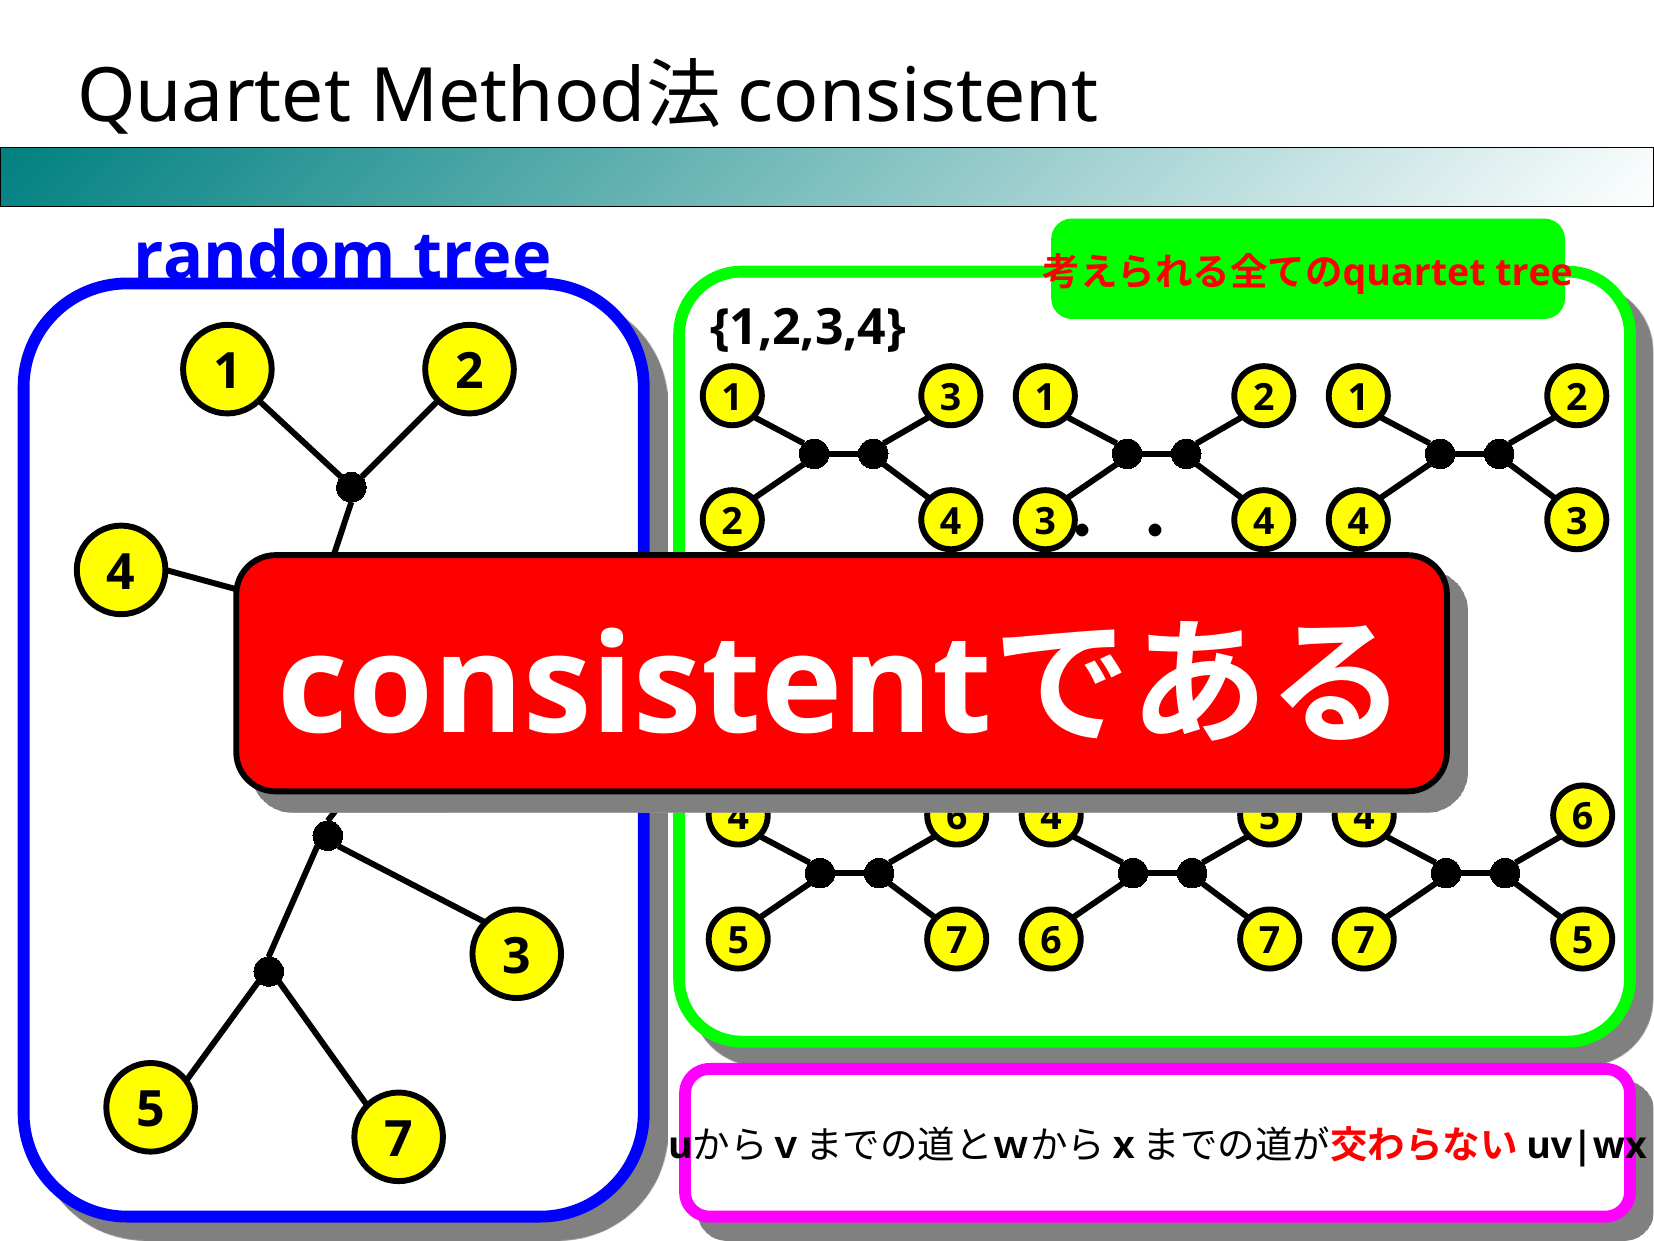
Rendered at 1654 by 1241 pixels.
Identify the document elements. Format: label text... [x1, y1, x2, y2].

text_box 2 [1547, 366, 1607, 426]
text_box 1 [183, 324, 272, 414]
text_box 5 [1240, 792, 1300, 845]
text_box 考えられる全てのquartet tree [1057, 224, 1560, 314]
text_box 3 [921, 366, 981, 426]
text_box 1 [1015, 366, 1075, 426]
text_box 7 [1240, 909, 1300, 969]
text_box 2 [1234, 366, 1294, 426]
text_box 4 [1328, 490, 1388, 550]
text_box consistentである [236, 555, 1447, 792]
text_box 1 [1328, 366, 1388, 426]
text_box 7 [927, 909, 987, 969]
text_box 6 [1021, 909, 1081, 969]
text_box 2 [425, 324, 514, 414]
text_box 4 [921, 490, 981, 550]
title Quartet Method法 consistent [77, 29, 1566, 149]
text_box {1,2,3,4} [695, 283, 923, 353]
text_box 7 [1334, 909, 1394, 969]
text_box 6 [927, 792, 987, 845]
text_box 1 [702, 366, 762, 426]
text_box 4 [1334, 792, 1394, 845]
text_box [23, 283, 644, 1217]
text_box 4 [1234, 490, 1294, 550]
text_box 4 [76, 525, 166, 615]
text_box 3 [1547, 490, 1607, 550]
text_box random tree [138, 200, 547, 288]
text_box 5 [106, 1062, 195, 1152]
text_box 5 [1553, 909, 1613, 969]
text_box [679, 271, 1630, 1042]
text_box 4 [1021, 792, 1081, 845]
text_box 3 [472, 909, 562, 999]
text_box 6 [1553, 785, 1613, 845]
text_box 4 [708, 792, 768, 845]
text_box 2 [702, 490, 762, 550]
text_box 3 [1015, 490, 1075, 550]
text_box 7 [354, 1092, 443, 1182]
text_box 5 [708, 909, 768, 969]
text_box uからｖまでの道とｗからｘまでの道が交わらない uv|wx [685, 1068, 1630, 1217]
